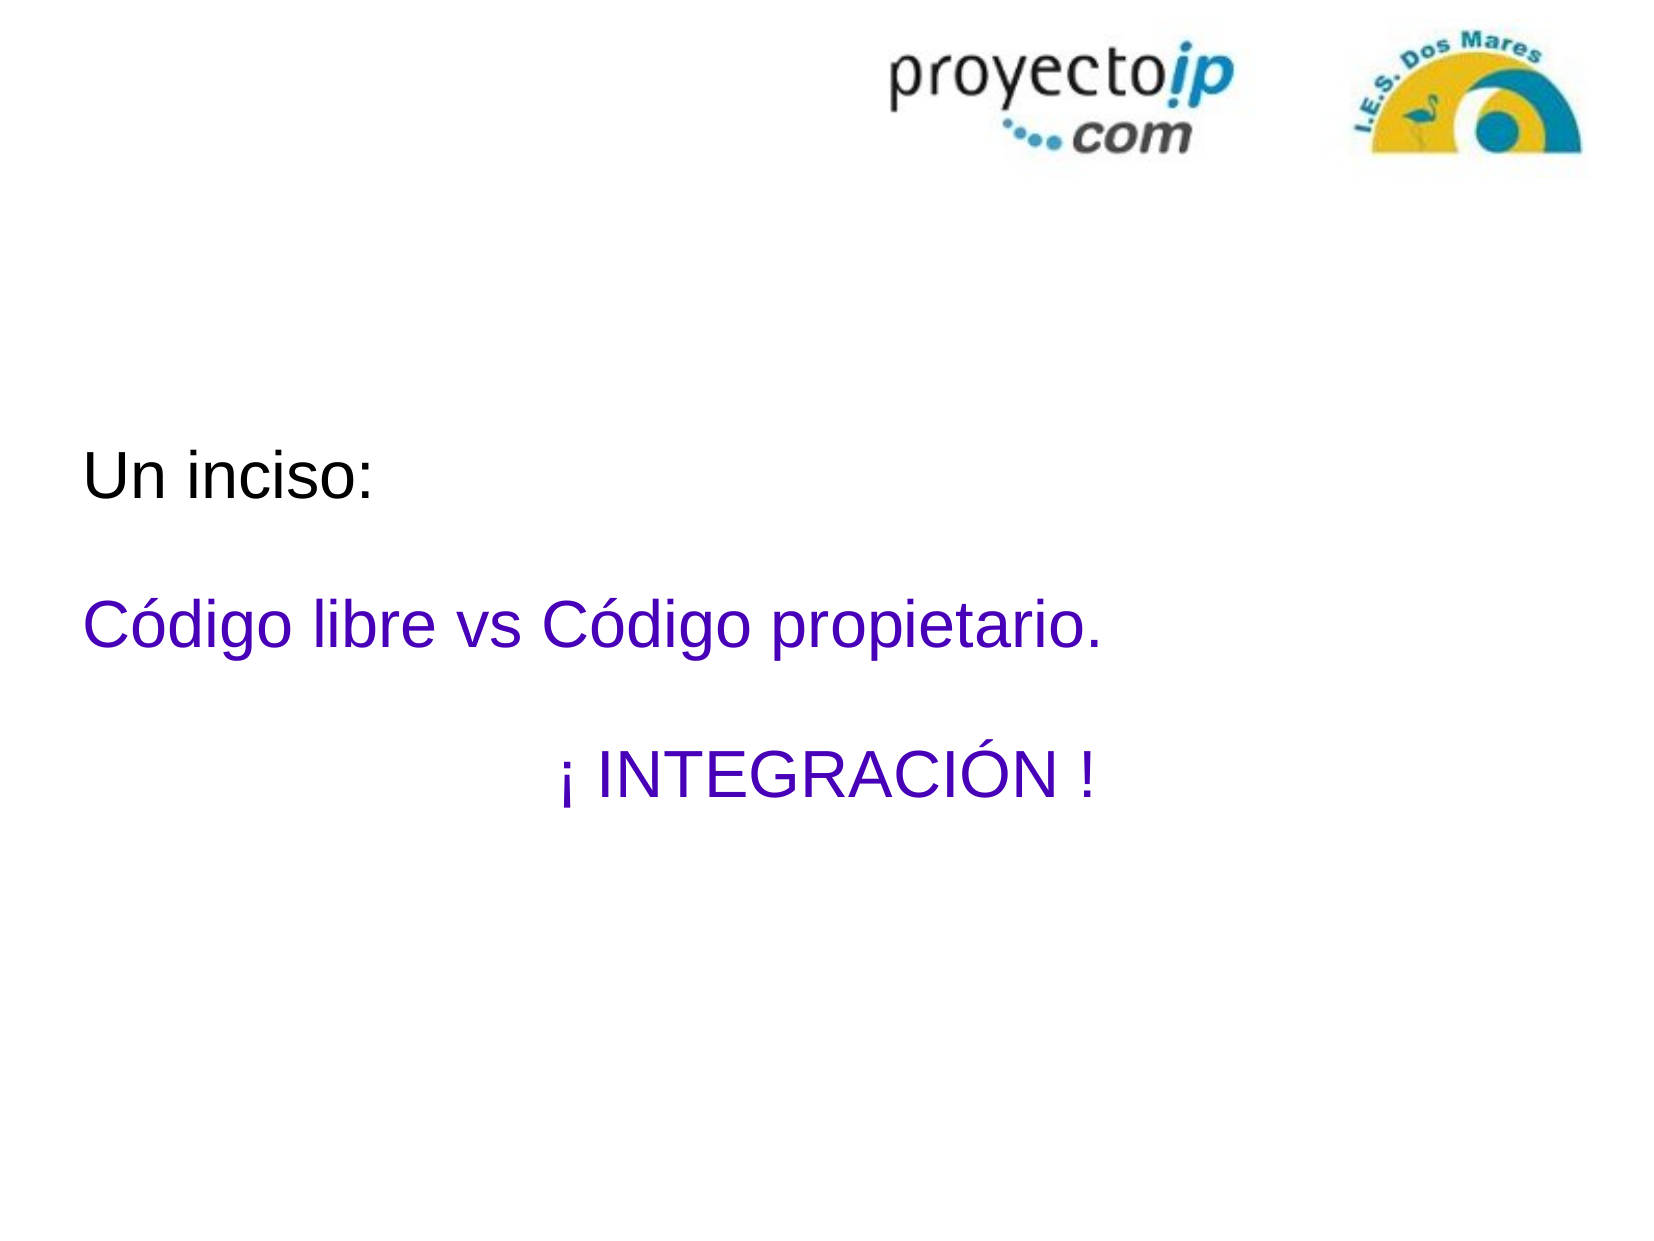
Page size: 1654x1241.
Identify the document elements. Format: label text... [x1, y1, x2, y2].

subtitle Un inciso: Código libre vs Código propietario. ¡ INTEGRACIÓN ! [82, 290, 1571, 1109]
picture [856, 19, 1635, 178]
